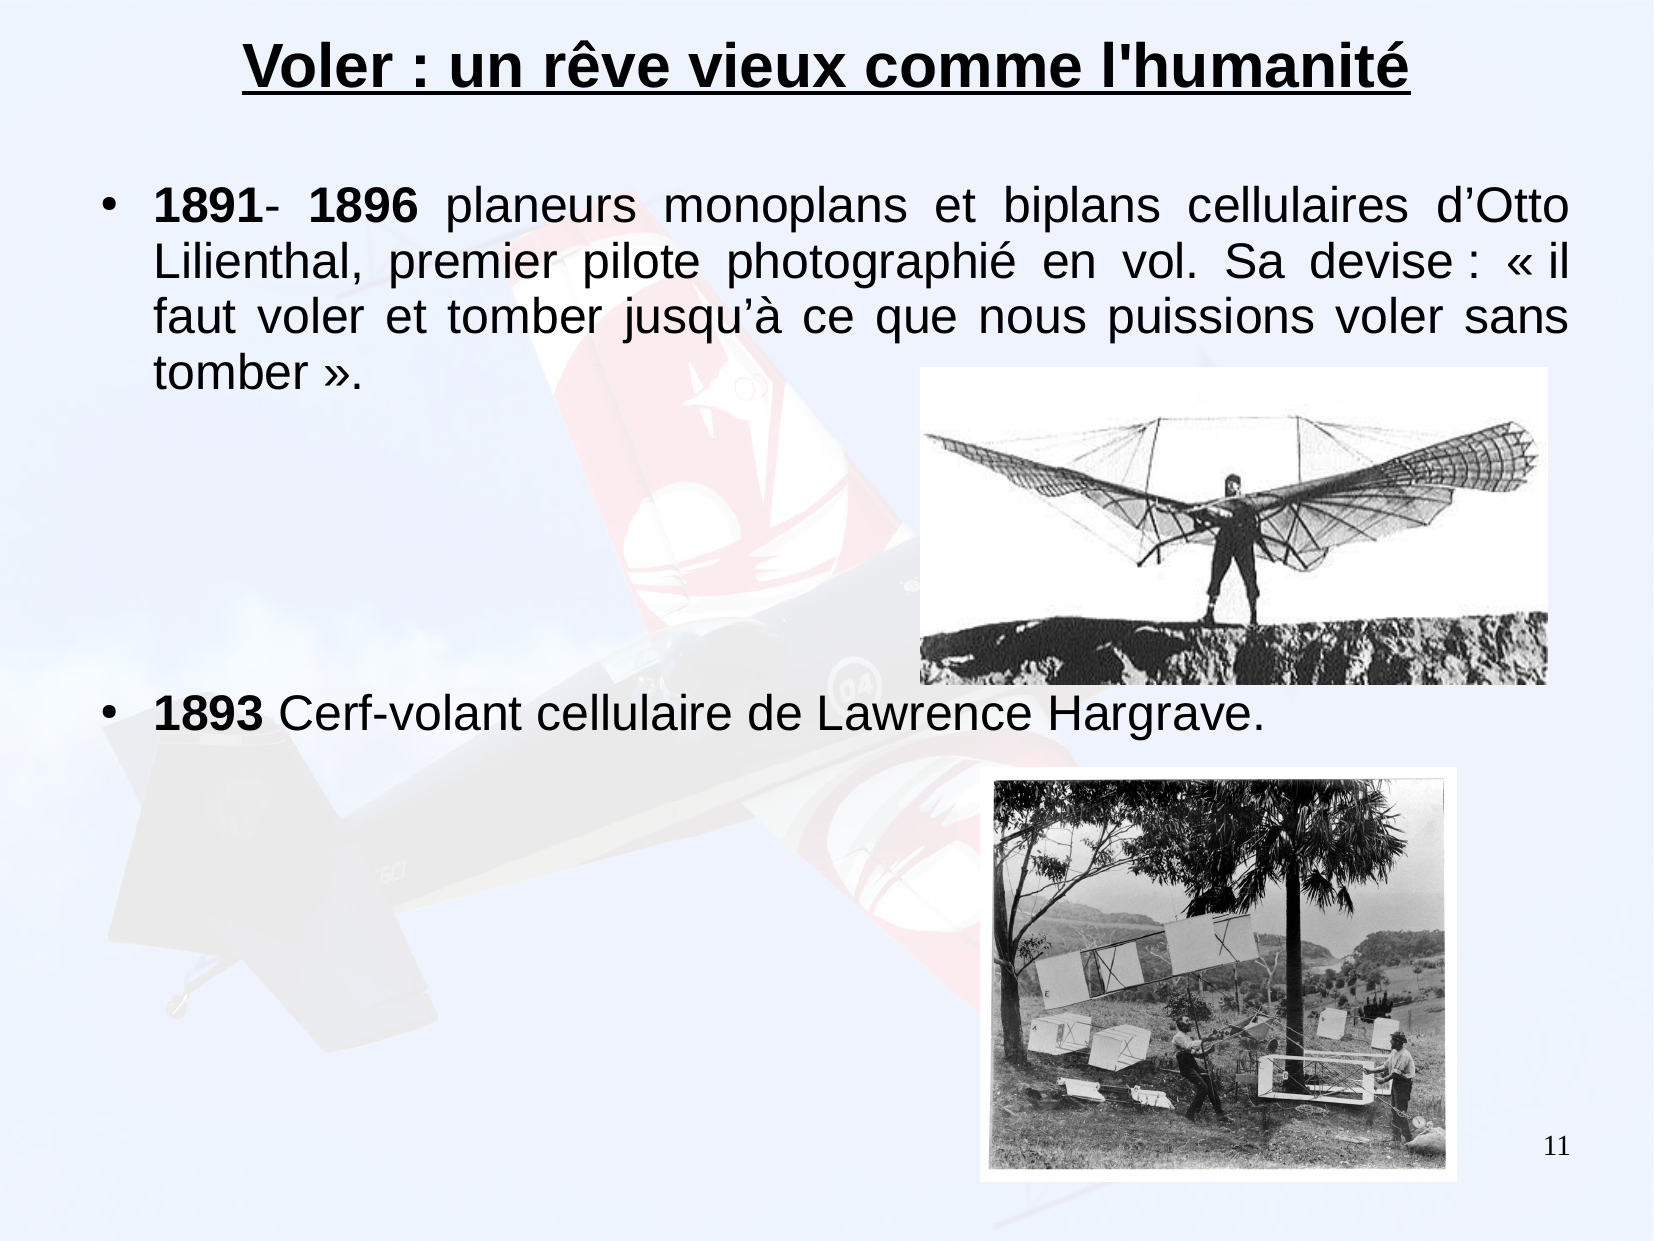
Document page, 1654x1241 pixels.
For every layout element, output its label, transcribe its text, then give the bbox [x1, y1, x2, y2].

picture [0, 0, 1654, 1241]
title Voler : un rêve vieux comme l'humanité [82, 31, 1571, 101]
list 1891- 1896 planeurs monoplans et biplans cellulaires d’Otto Lilienthal, premier pilote photographié en vol. Sa devise : « il faut voler et tomber jusqu’à ce que nous puissions voler sans tomber ». 1893 Cerf-volant cellulaire de Lawrence Hargrave. [82, 177, 1571, 897]
